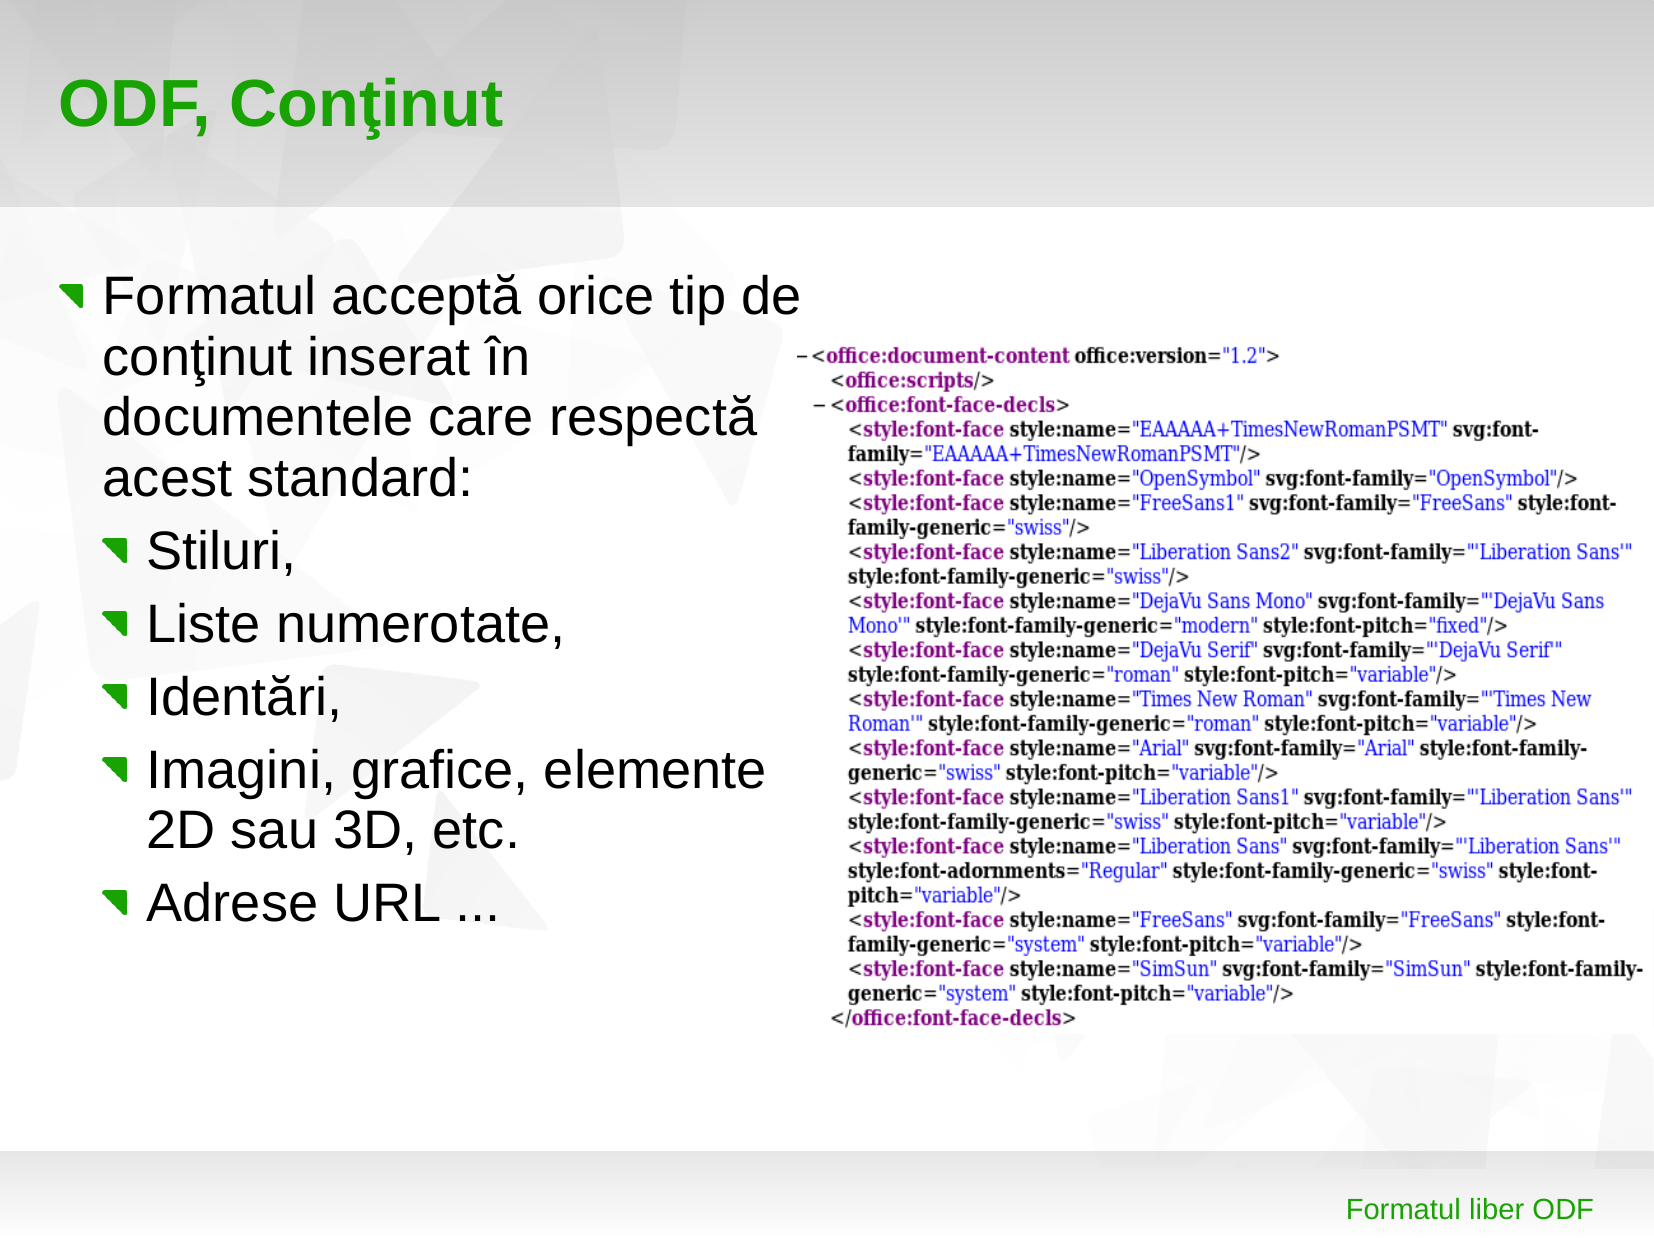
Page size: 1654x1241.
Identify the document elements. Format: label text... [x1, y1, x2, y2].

picture [797, 330, 1654, 1169]
title ODF, Conţinut [59, 29, 1595, 178]
list Formatul acceptă orice tip de conţinut inserat în documentele care respectă acest standard: Stiluri, Liste numerotate, Identări, Imagini, grafice, elemente 2D sau 3D, etc. Adrese URL ... [59, 265, 809, 986]
picture [0, 0, 783, 931]
